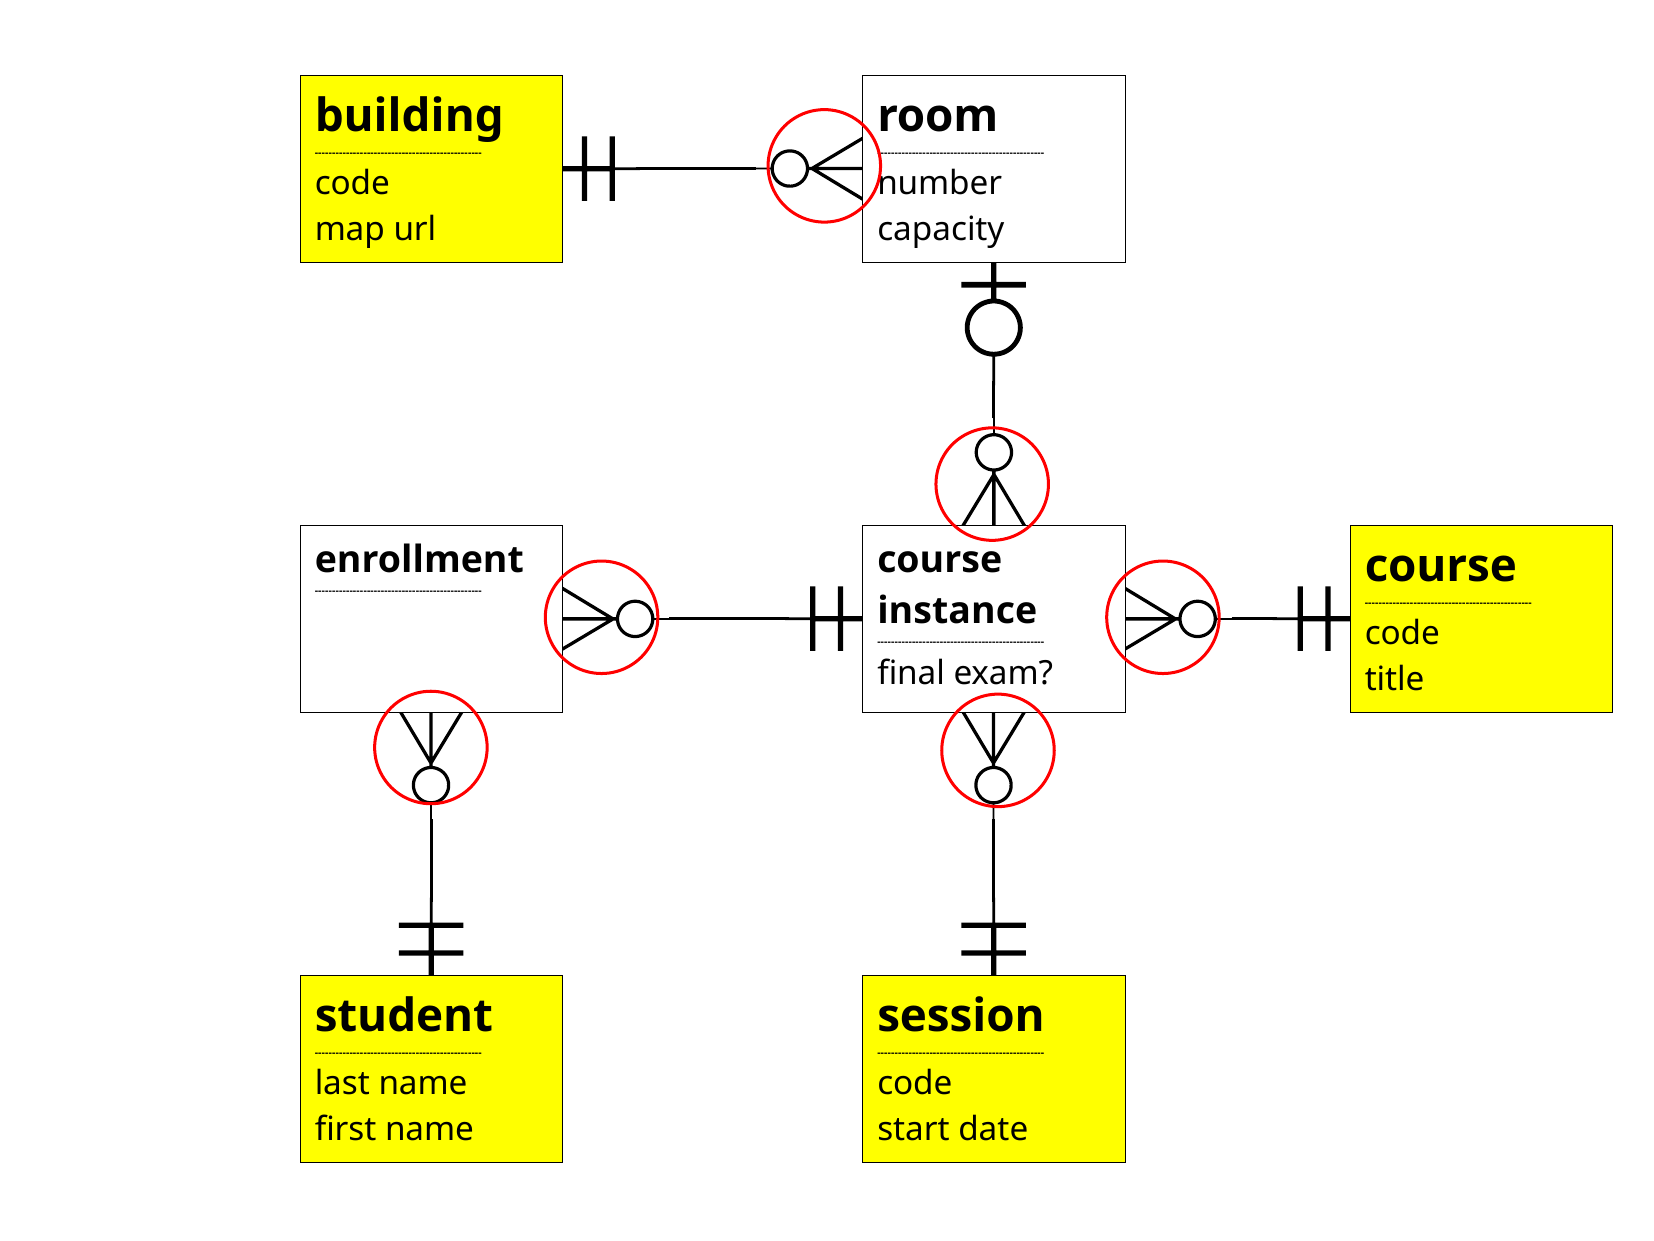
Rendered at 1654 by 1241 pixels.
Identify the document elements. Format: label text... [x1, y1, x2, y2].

text_box building ------------------------------------------------ code map url [300, 75, 563, 263]
text_box session ------------------------------------------------ code start date [862, 975, 1126, 1163]
text_box enrollment ------------------------------------------------ [547, 580, 563, 655]
text_box student ------------------------------------------------ last name first name [300, 975, 563, 1163]
text_box room ------------------------------------------------ number capacity [862, 75, 1126, 263]
text_box enrollment ------------------------------------------------ [300, 525, 563, 713]
text_box enrollment ------------------------------------------------ [390, 693, 472, 713]
text_box course instance ------------------------------------------------ final exam? [862, 525, 1126, 713]
text_box course ------------------------------------------------ code title [1350, 525, 1613, 713]
